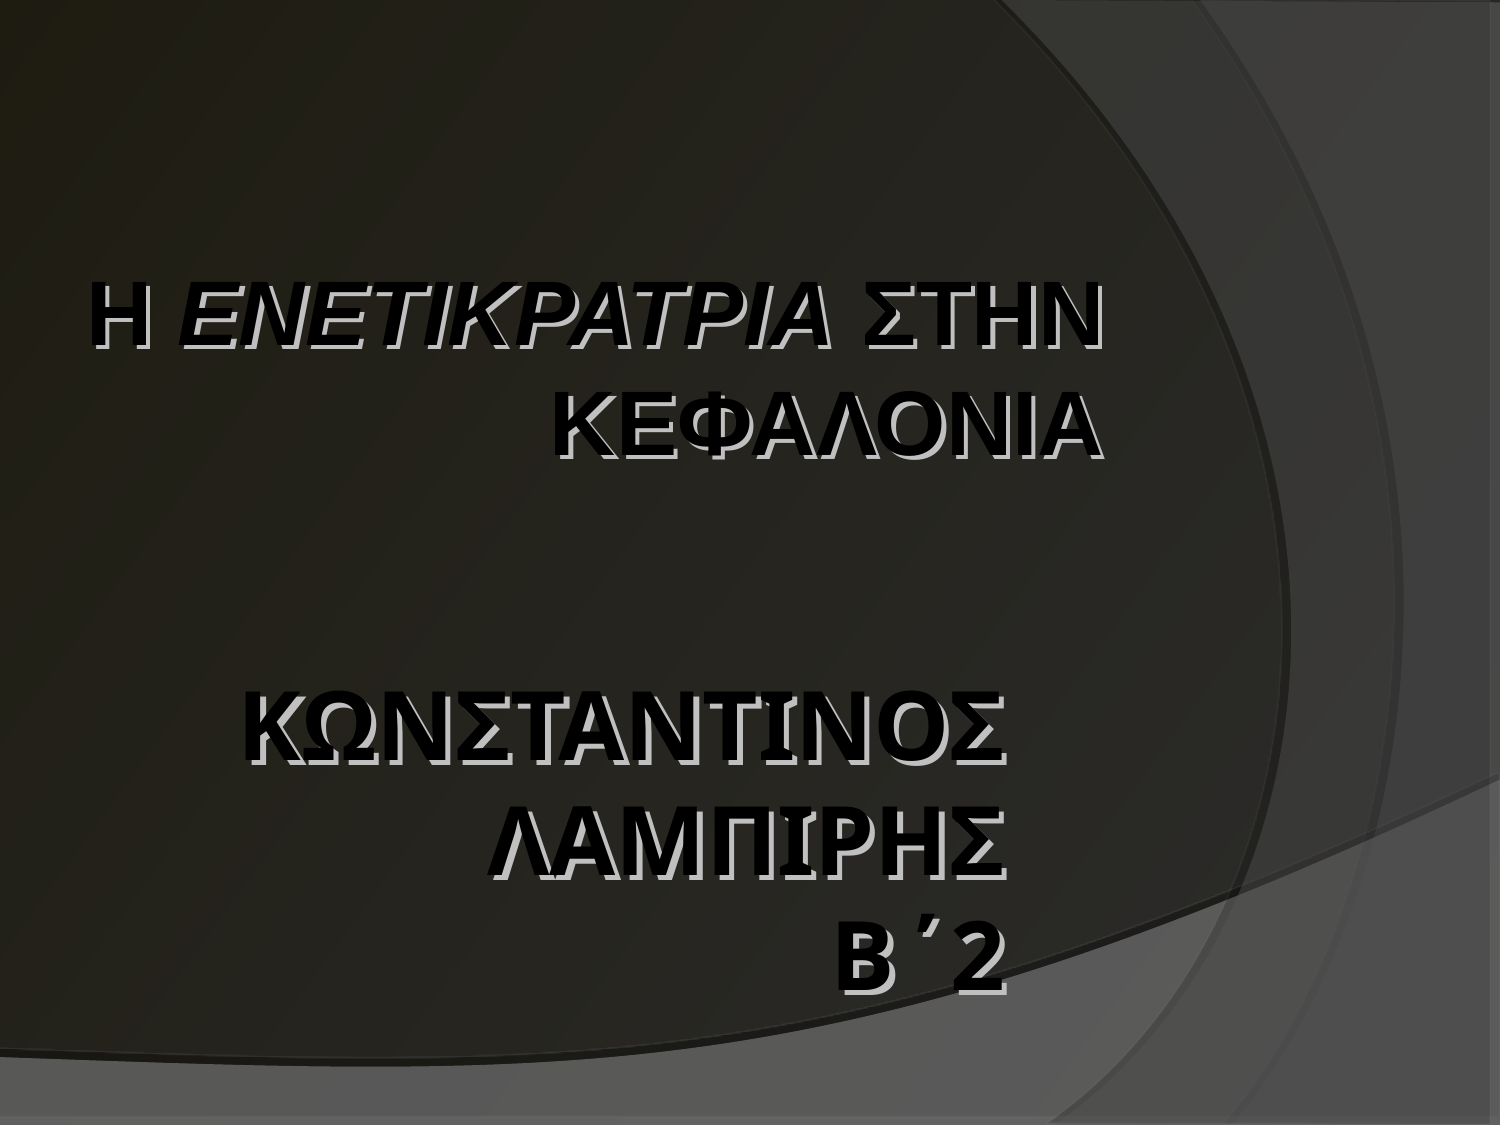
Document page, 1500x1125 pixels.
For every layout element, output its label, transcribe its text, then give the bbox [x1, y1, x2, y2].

subtitle Η ΕΝΕΤΙΚΡΑΤΡΙΑ ΣΤΗΝ ΚΕΦΑΛΟΝΙΑ [71, 253, 1135, 541]
title ΚΩΝΣΤΑΝΤΙΝΟΣ ΛΑΜΠΙΡΗΣ Β΄2 [230, 656, 1258, 1083]
